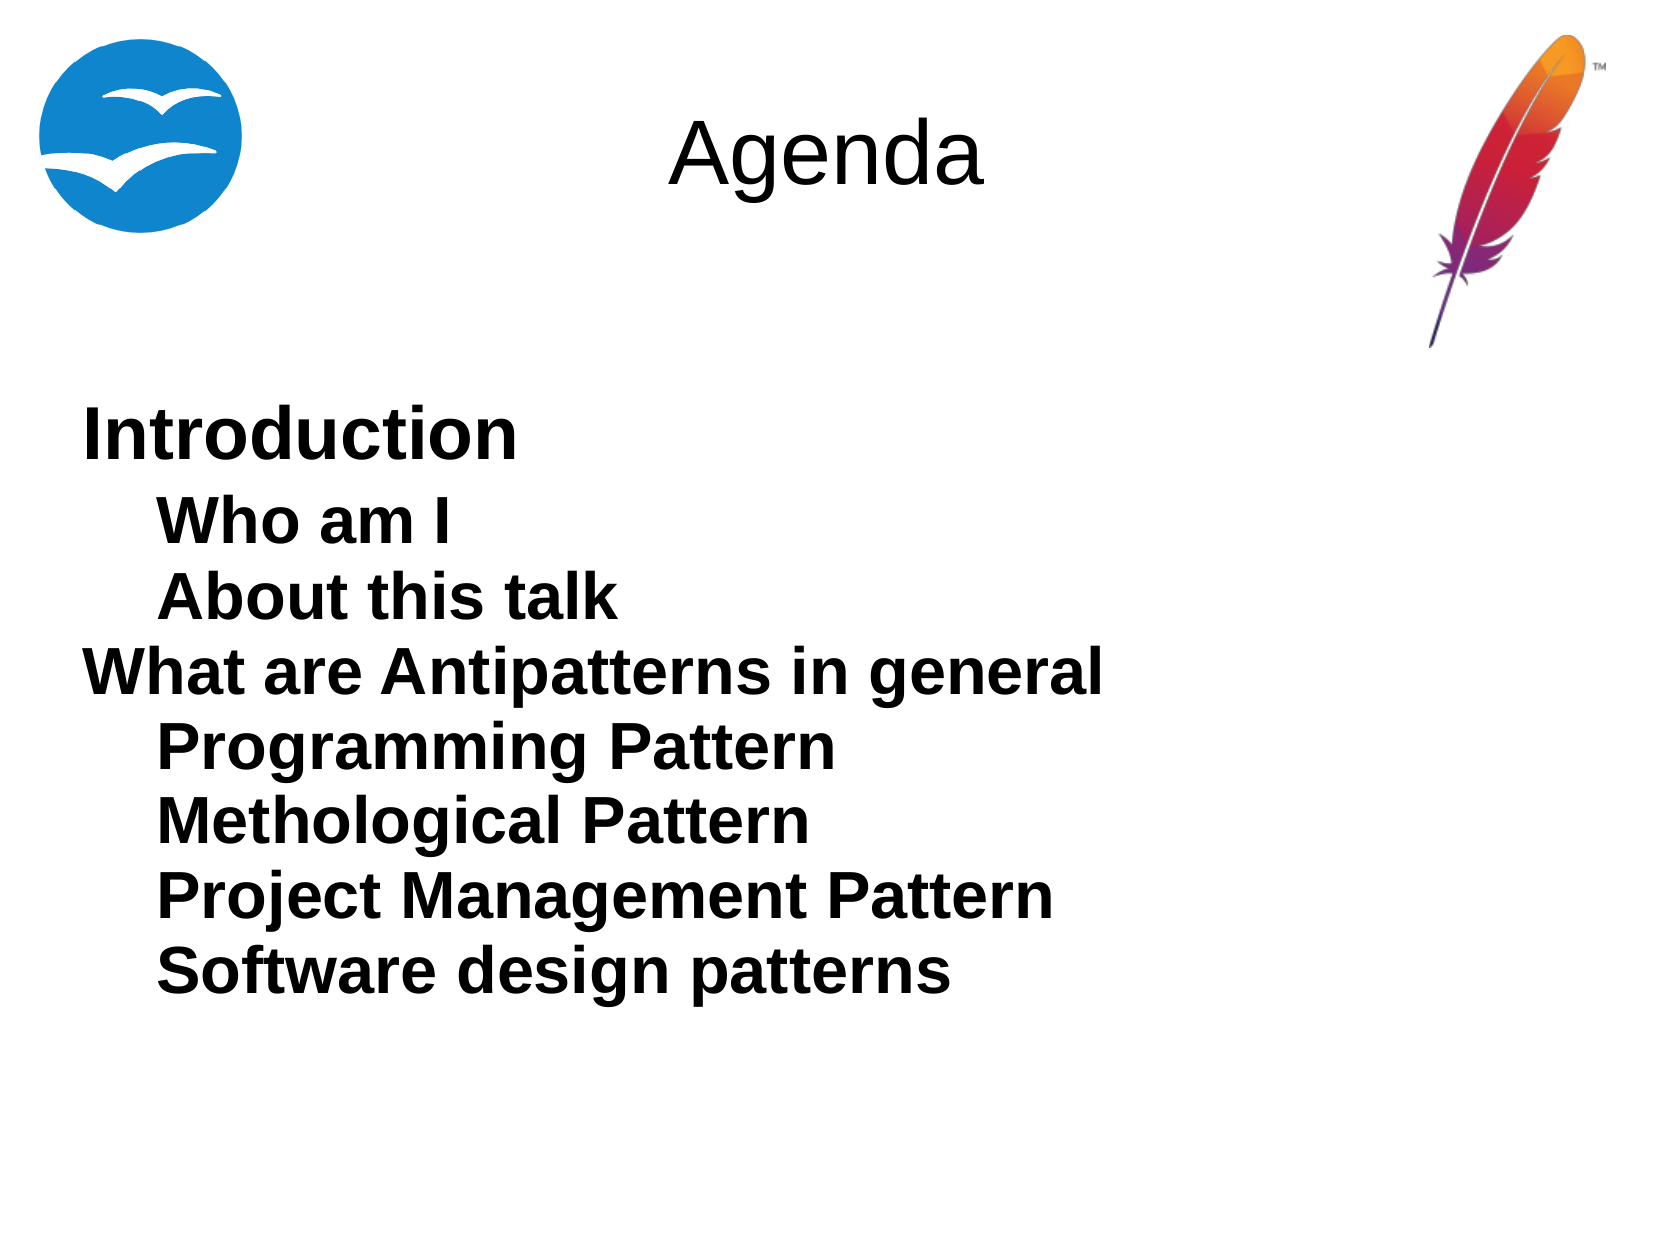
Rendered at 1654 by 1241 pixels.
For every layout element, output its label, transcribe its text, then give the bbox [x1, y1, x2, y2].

title Agenda [271, 49, 1429, 257]
picture [1429, 35, 1606, 348]
picture [11, 11, 271, 260]
subtitle Introduction Who am I About this talk What are Antipatterns in general Programming Pattern Methological Pattern Project Management Pattern Software design patterns [82, 290, 1571, 1109]
